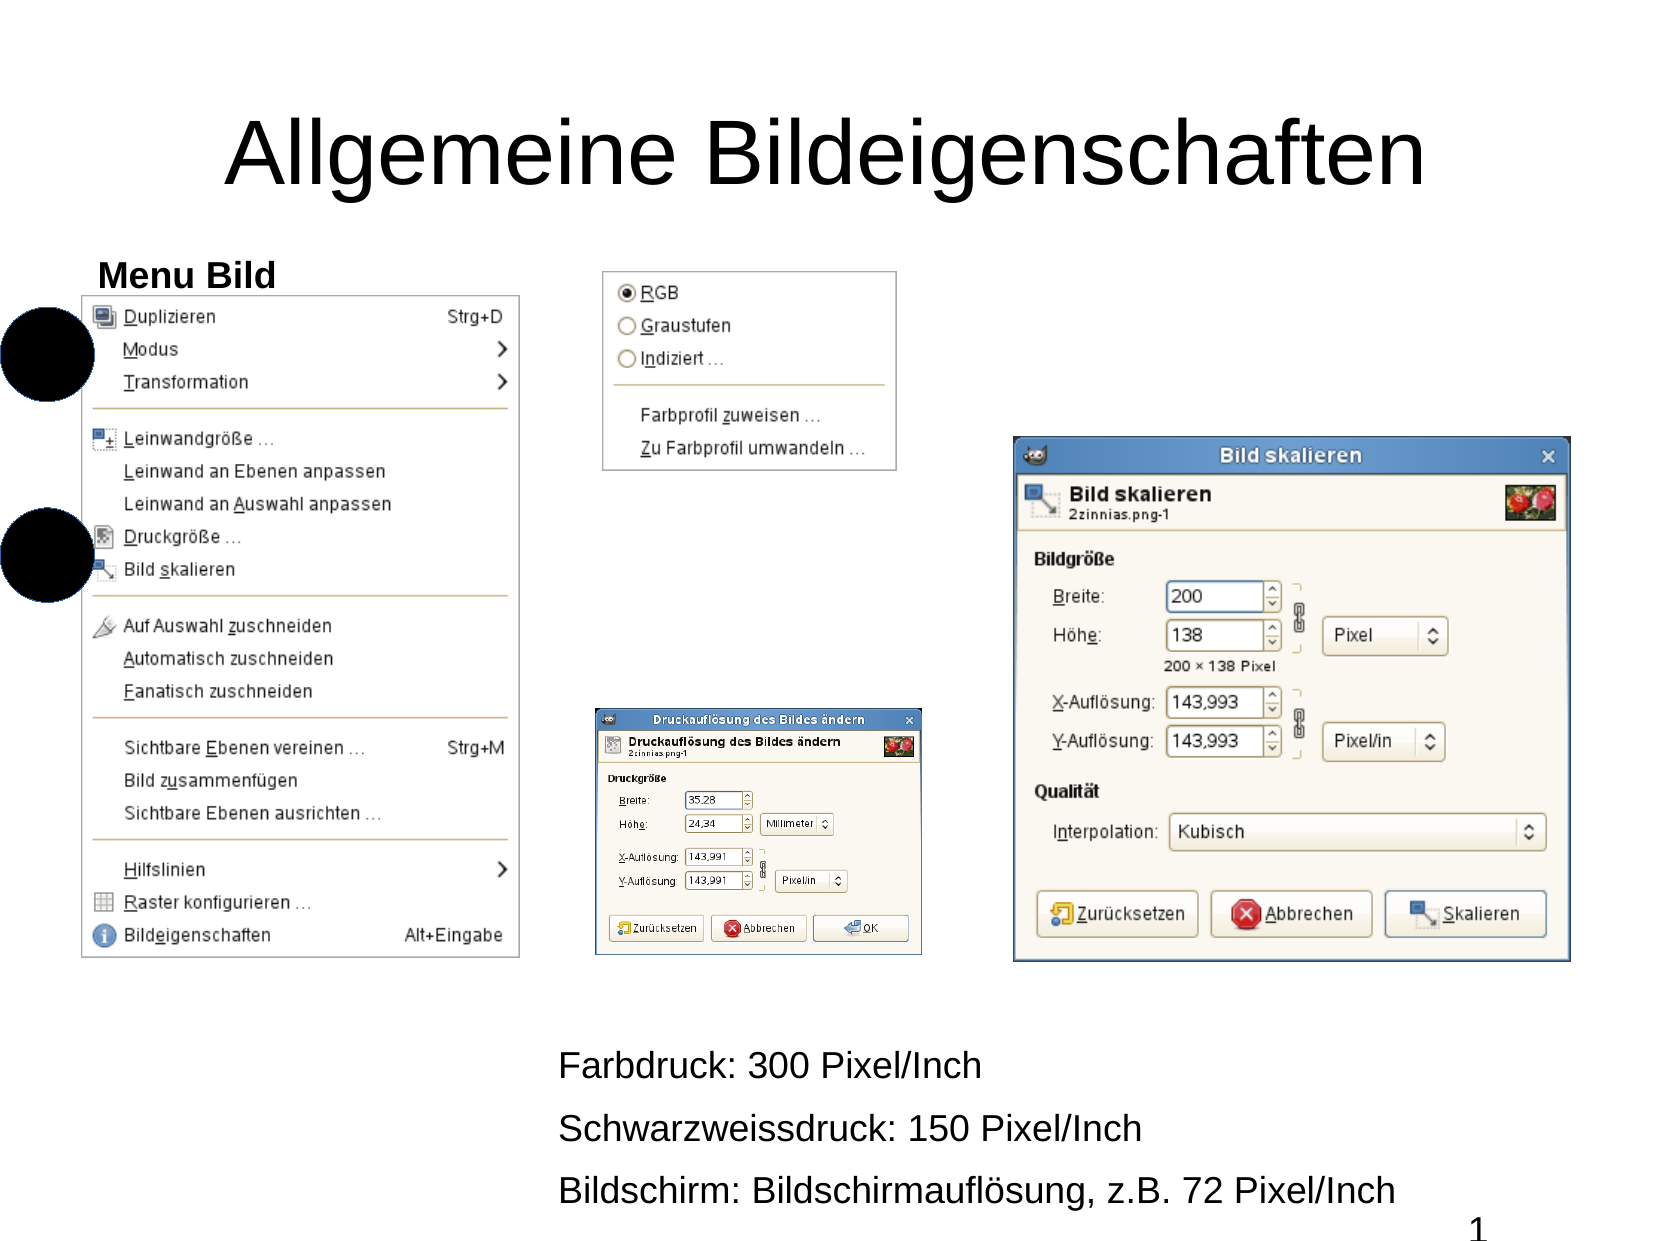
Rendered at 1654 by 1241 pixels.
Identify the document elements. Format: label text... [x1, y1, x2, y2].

text_box [0, 507, 95, 603]
picture [81, 295, 520, 958]
text_box Menu Bild [82, 226, 414, 284]
text_box [0, 307, 95, 402]
picture [1013, 436, 1571, 962]
text_box Farbdruck: 300 Pixel/Inch Schwarzweissdruck: 150 Pixel/Inch Bildschirm: Bildschirmauflösung, z.B. 72 Pixel/Inch [543, 1015, 1418, 1205]
picture [602, 271, 897, 471]
title Allgemeine Bildeigenschaften [82, 49, 1571, 257]
picture [595, 708, 922, 955]
